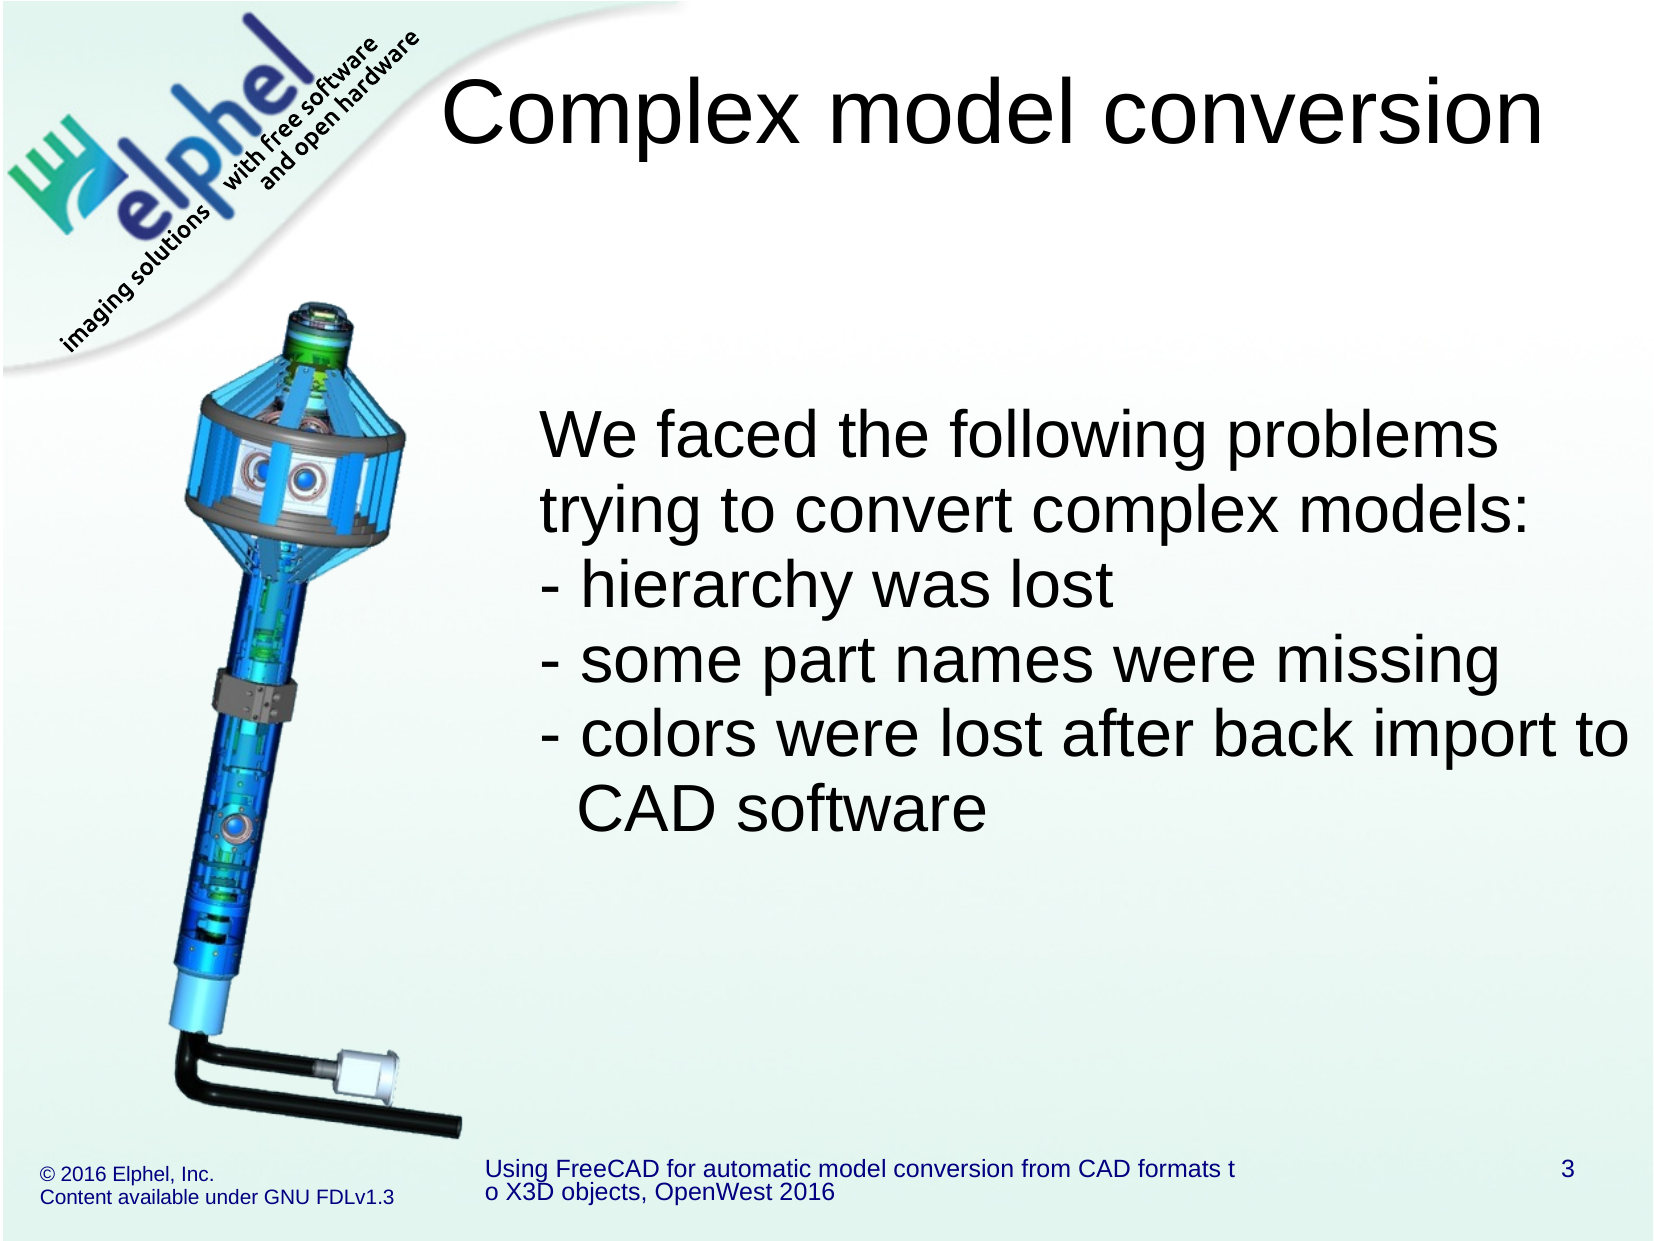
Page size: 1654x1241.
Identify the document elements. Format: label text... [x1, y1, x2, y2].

picture [3, 1, 1654, 1241]
text_box We faced the following problems trying to convert complex models: - hierarchy was lost - some part names were missing - colors were lost after back import to CAD software [525, 390, 1653, 854]
title Complex model conversion [412, 18, 1576, 206]
